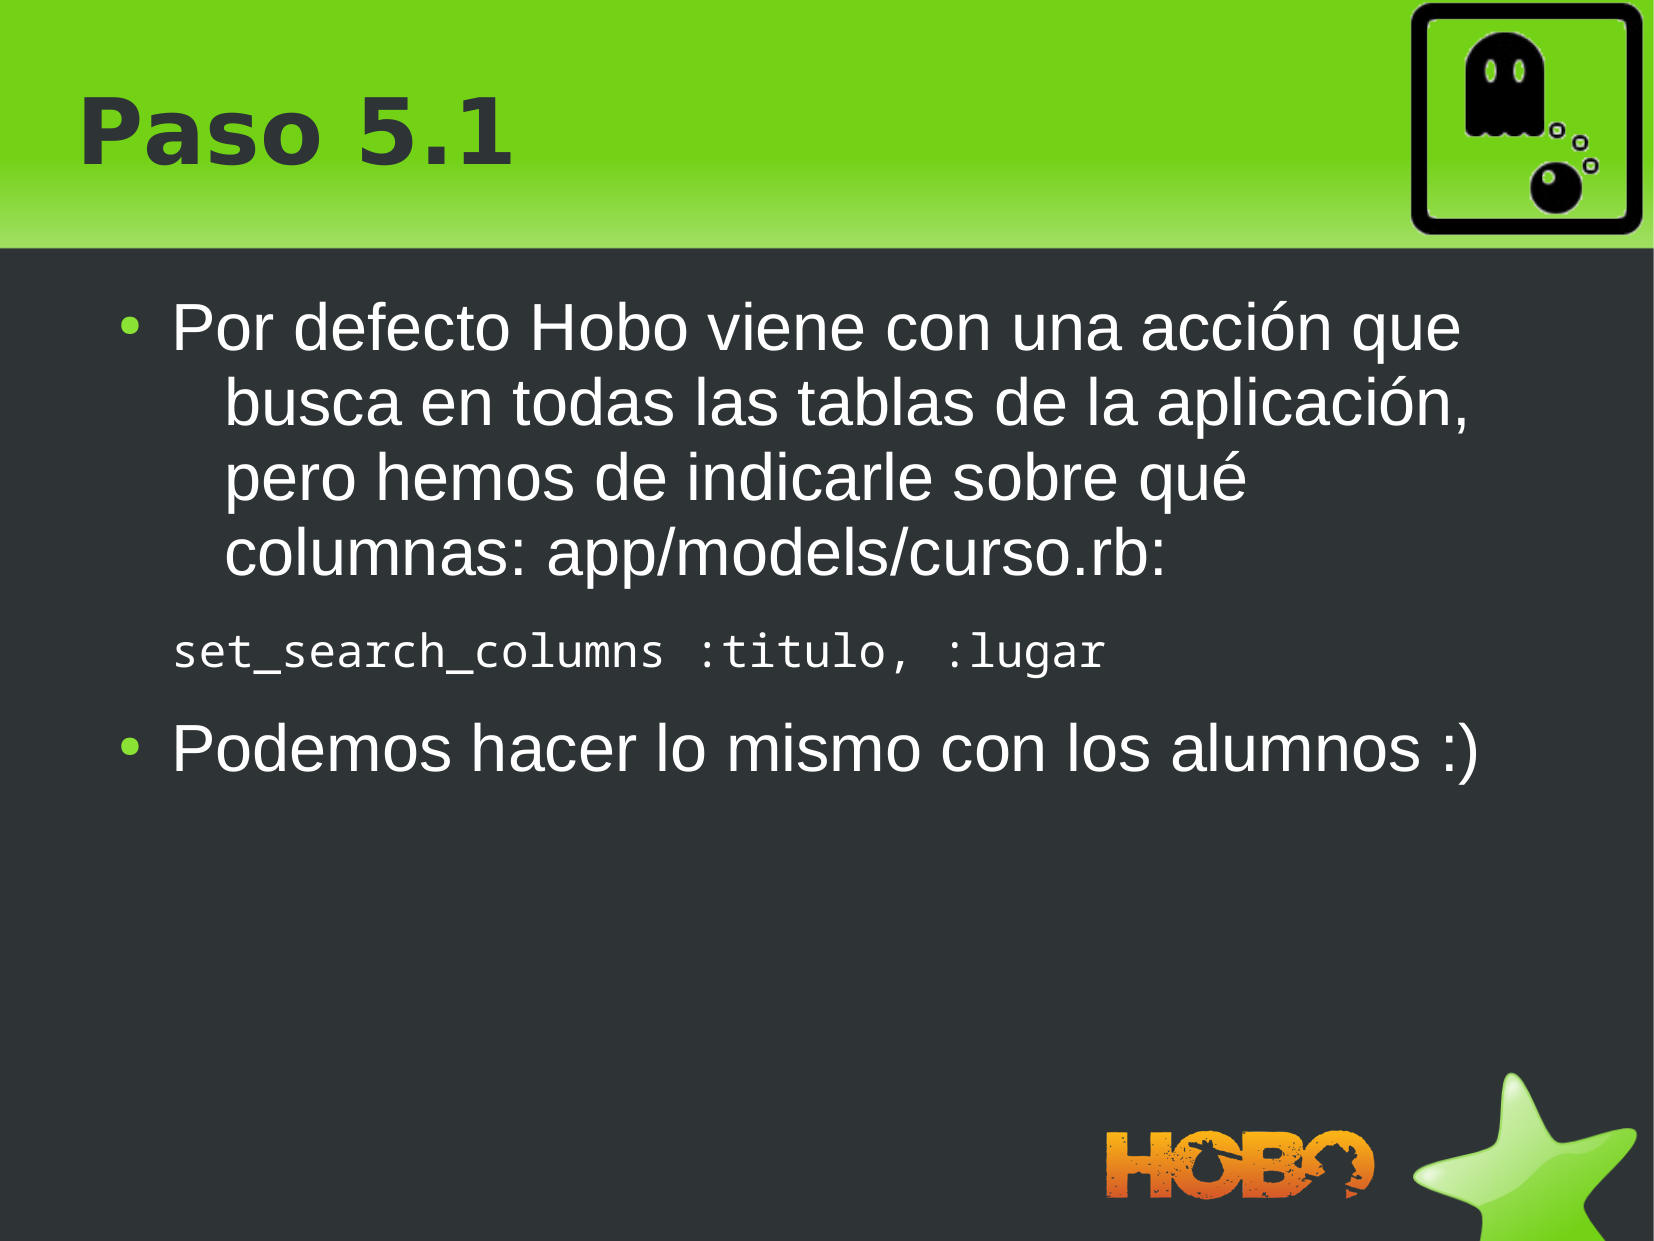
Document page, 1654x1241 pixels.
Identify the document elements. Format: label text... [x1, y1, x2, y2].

list Por defecto Hobo viene con una acción que busca en todas las tablas de la aplicación, pero hemos de indicarle sobre qué columnas: app/models/curso.rb: set_search_columns :titulo, :lugar Podemos hacer lo mismo con los alumnos :) [82, 290, 1571, 1094]
title Paso 5.1 [76, 36, 1565, 229]
picture [0, 0, 1654, 1241]
